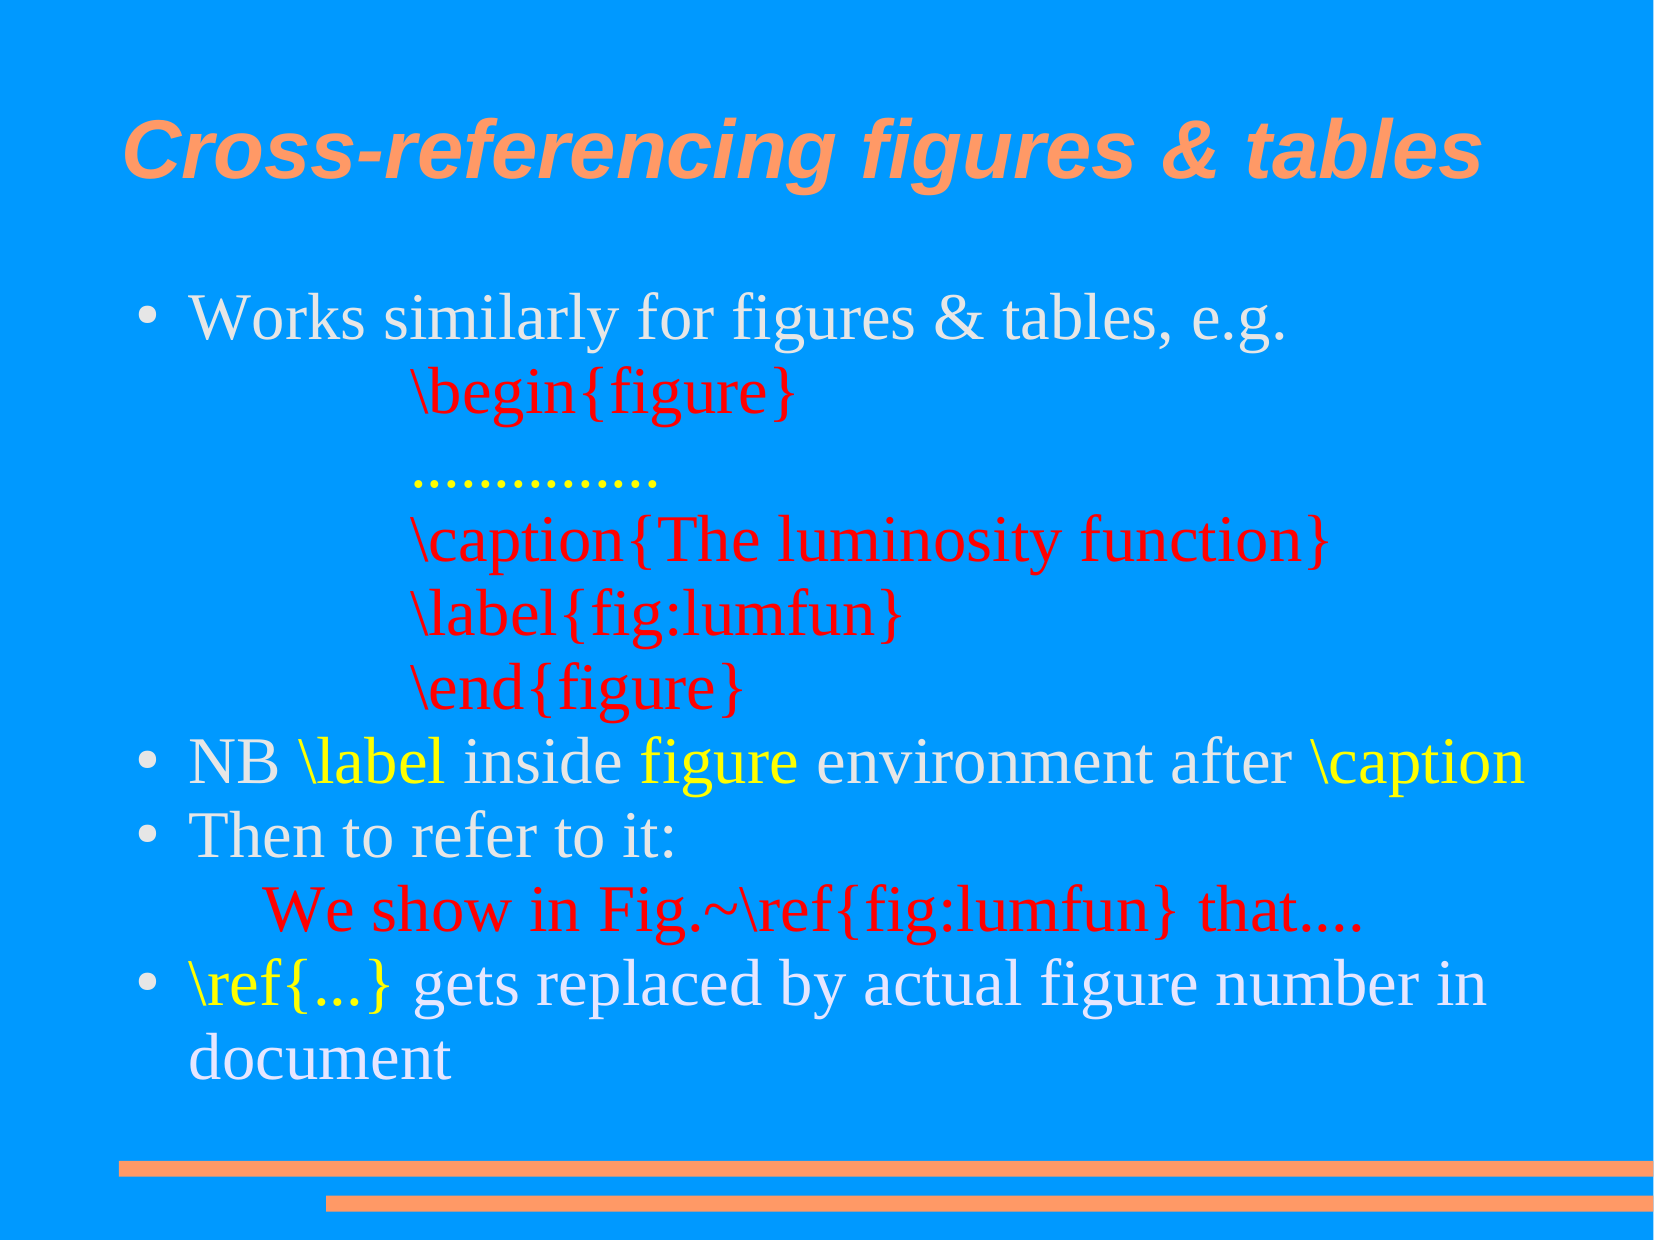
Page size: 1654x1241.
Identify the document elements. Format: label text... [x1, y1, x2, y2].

title Cross-referencing figures & tables [121, 46, 1534, 254]
list Works similarly for figures & tables, e.g. \begin{figure} ............... \caption{The luminosity function} \label{fig:lumfun} \end{figure} NB \label inside figure environment after \caption Then to refer to it: We show in Fig.~\ref{fig:lumfun} that.... \ref{...} gets replaced by actual figure number in document [117, 279, 1557, 1095]
